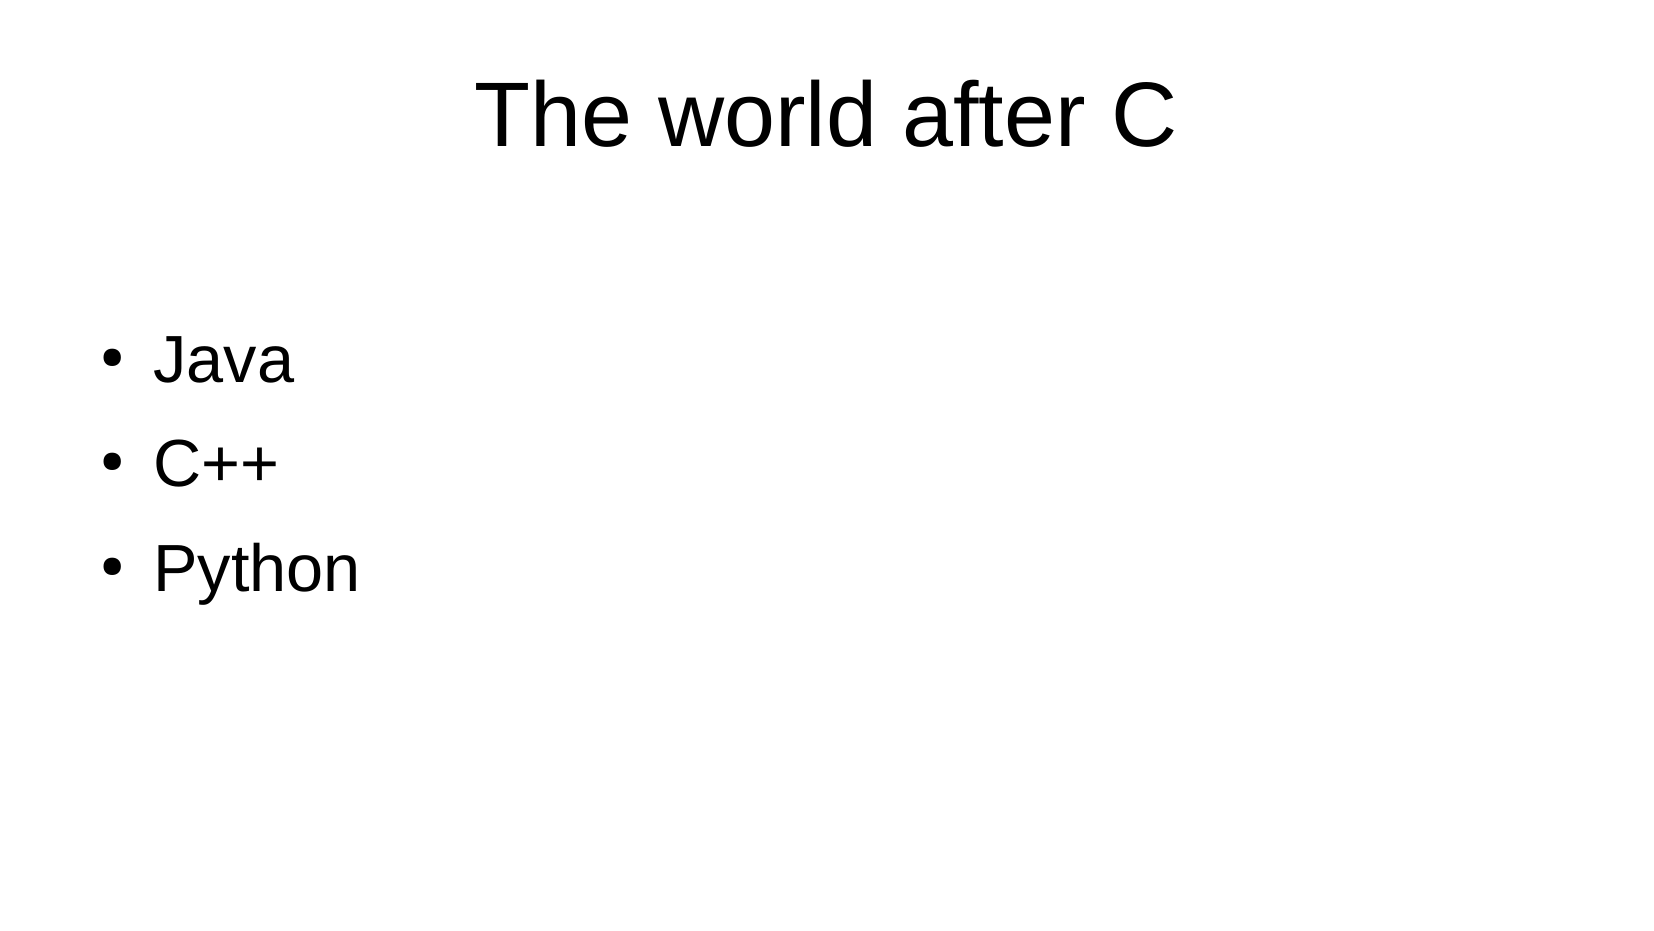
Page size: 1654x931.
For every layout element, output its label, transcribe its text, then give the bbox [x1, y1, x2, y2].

list Java C++ Python [82, 217, 1571, 758]
title The world after C [82, 37, 1571, 193]
